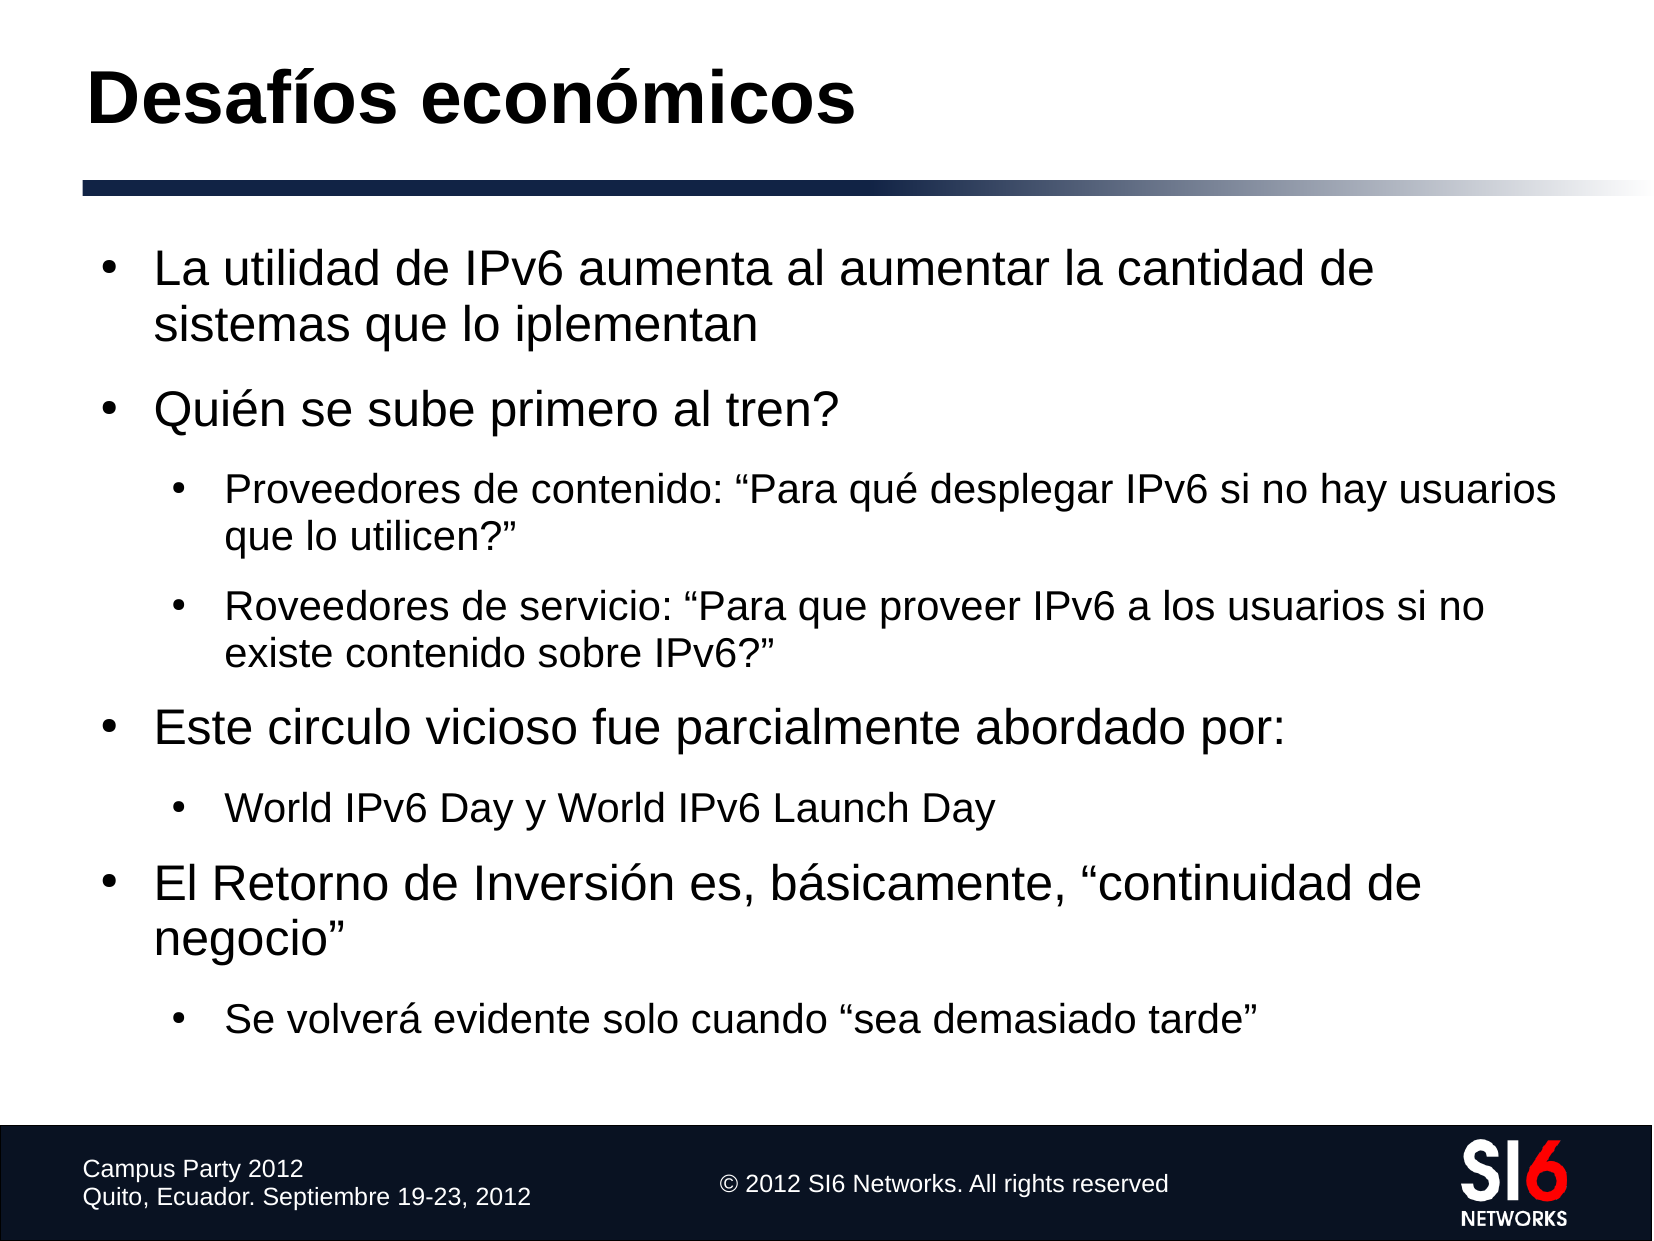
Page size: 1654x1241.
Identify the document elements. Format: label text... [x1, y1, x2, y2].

list La utilidad de IPv6 aumenta al aumentar la cantidad de sistemas que lo iplementan Quién se sube primero al tren? Proveedores de contenido: “Para qué desplegar IPv6 si no hay usuarios que lo utilicen?” Roveedores de servicio: “Para que proveer IPv6 a los usuarios si no existe contenido sobre IPv6?” Este circulo vicioso fue parcialmente abordado por: World IPv6 Day y World IPv6 Launch Day El Retorno de Inversión es, básicamente, “continuidad de negocio” Se volverá evidente solo cuando “sea demasiado tarde” [82, 240, 1571, 1059]
picture [1461, 1139, 1567, 1226]
title Desafíos económicos [86, 30, 1576, 166]
